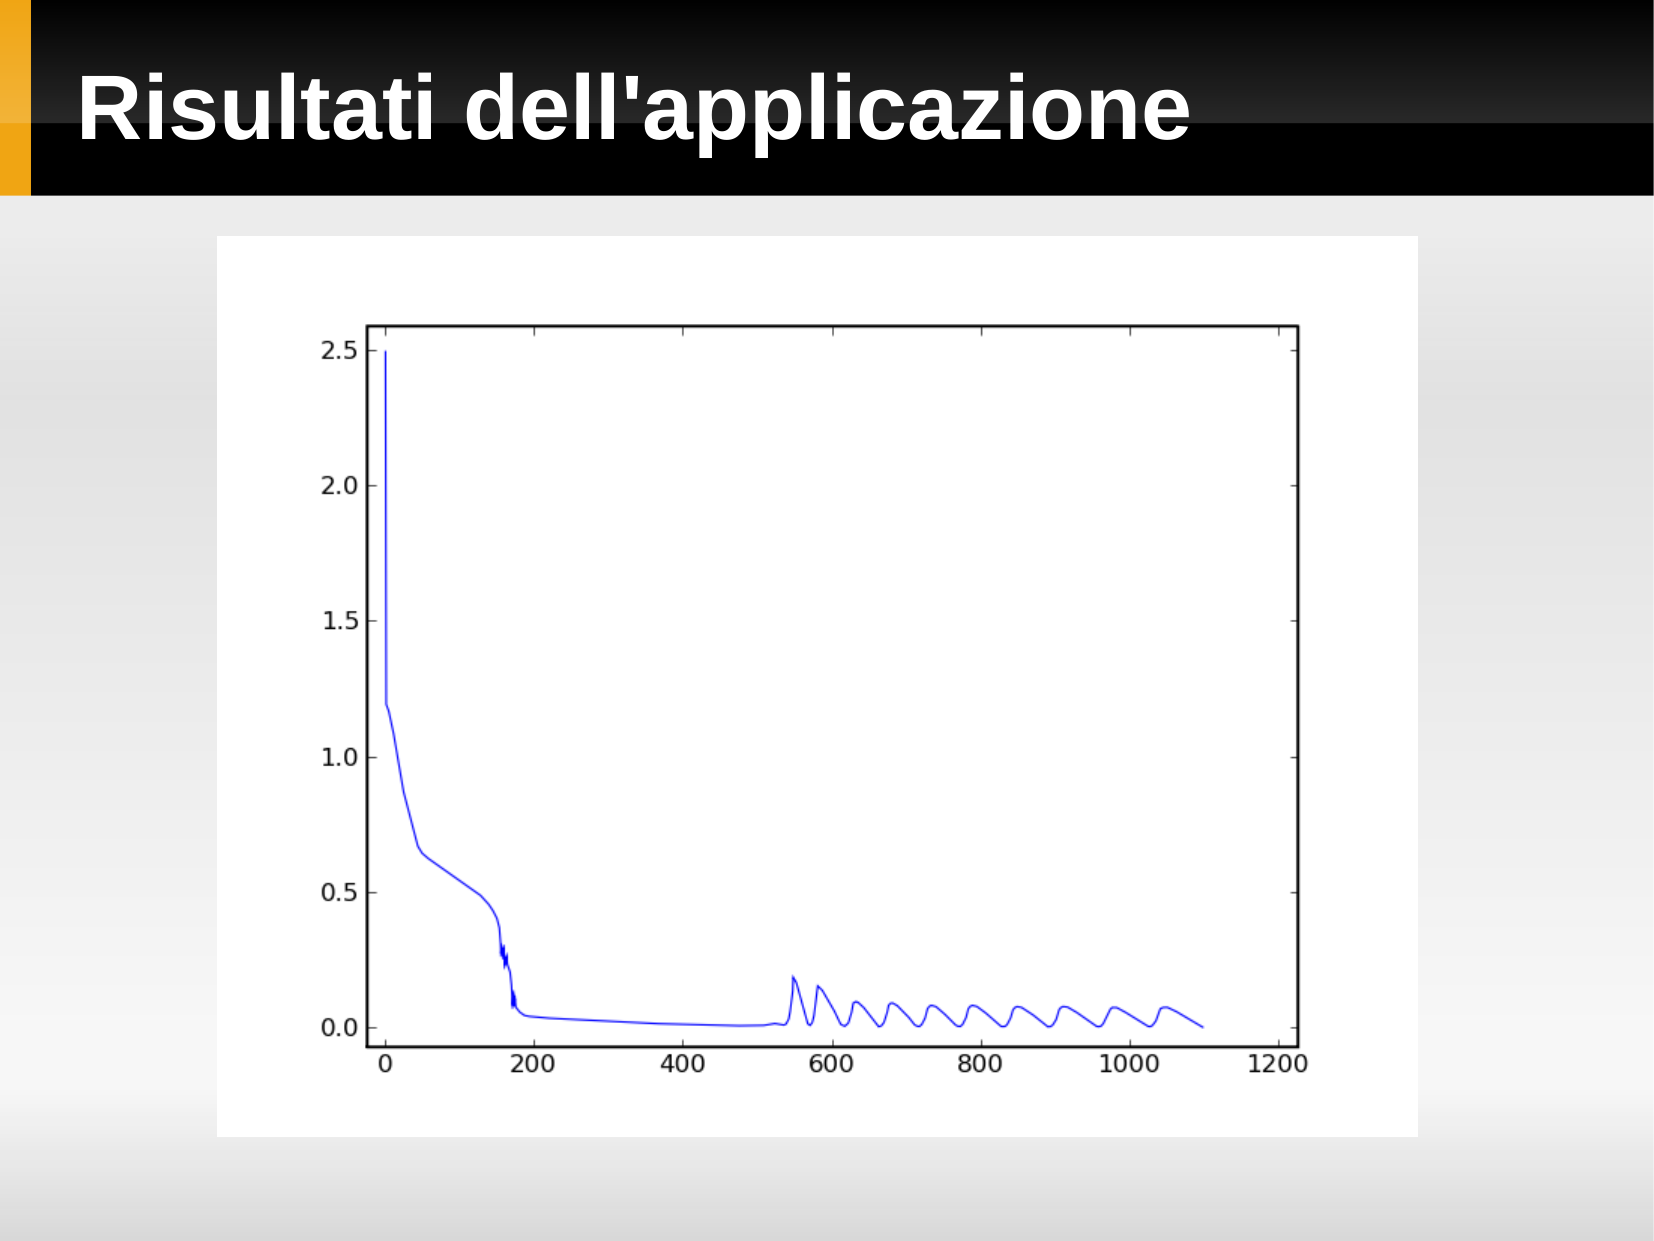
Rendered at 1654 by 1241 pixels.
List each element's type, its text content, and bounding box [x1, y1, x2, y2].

picture [0, 0, 1654, 1241]
title Risultati dell'applicazione [76, 14, 1565, 208]
